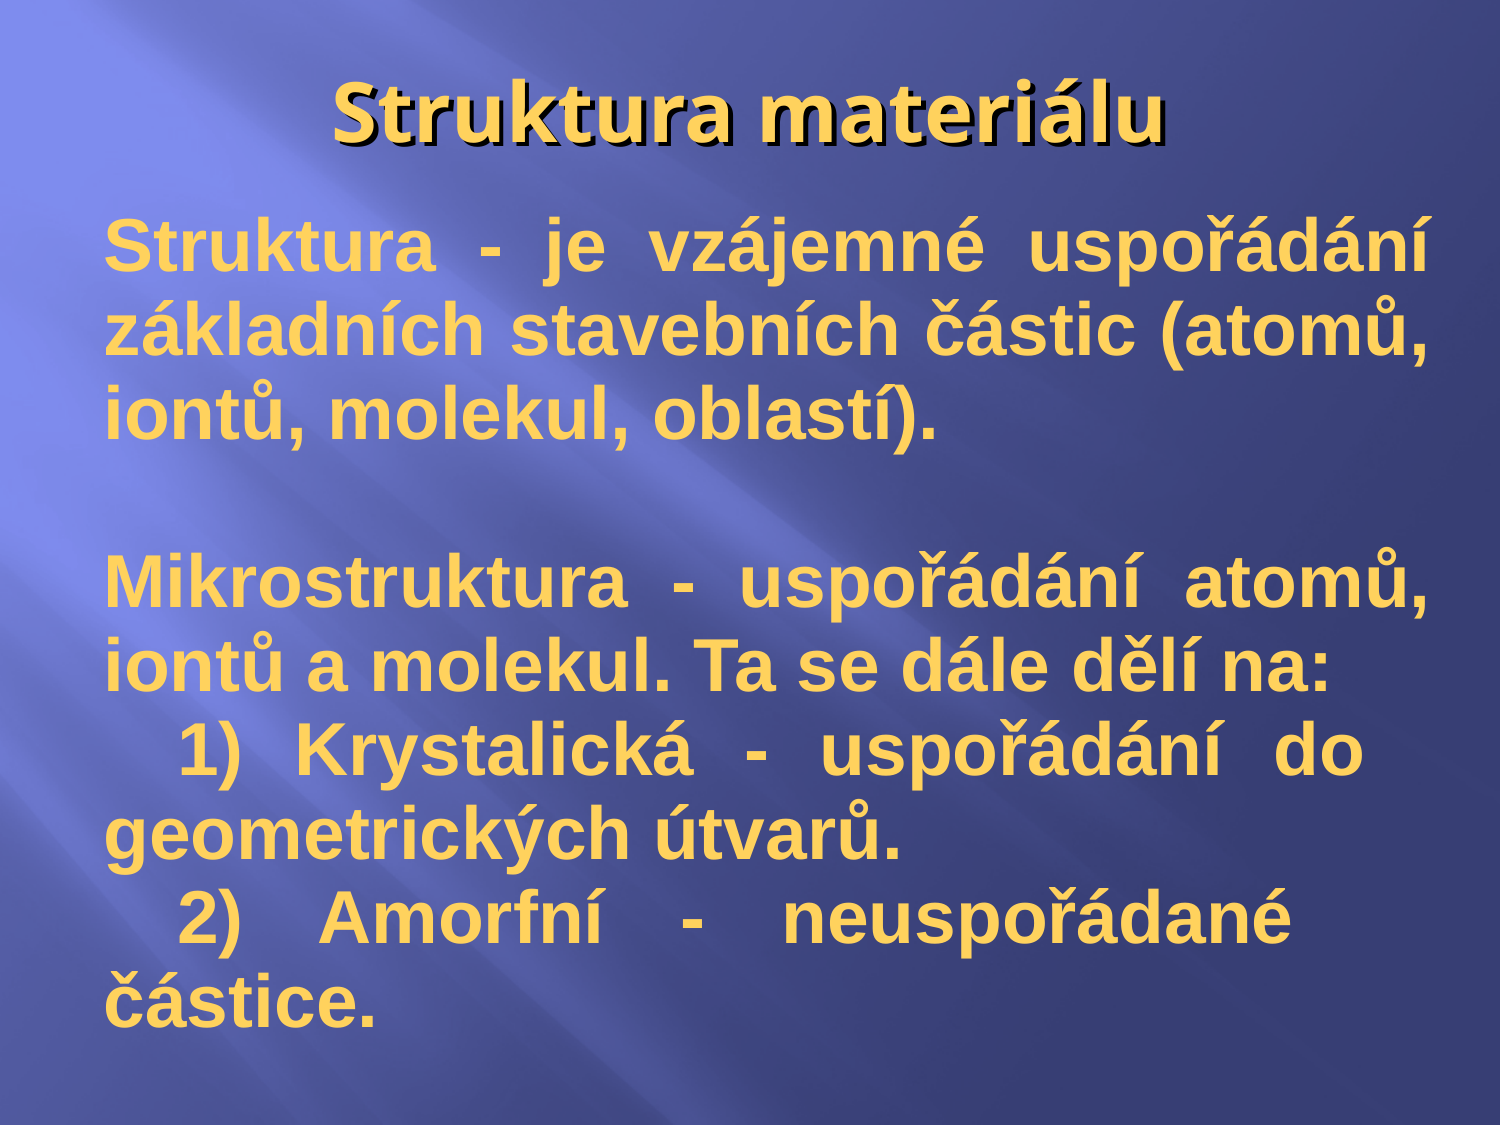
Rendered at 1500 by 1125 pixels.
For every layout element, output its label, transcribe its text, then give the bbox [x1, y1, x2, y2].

picture [0, 0, 1500, 1125]
text_box Struktura - je vzájemné uspořádání základních stavebních částic (atomů, iontů, molekul, oblastí). Mikrostruktura - uspořádání atomů, iontů a molekul. Ta se dále dělí na: 1) Krystalická - uspořádání do geometrických útvarů. 2) Amorfní - neuspořádané částice. [88, 196, 1447, 1047]
title Struktura materiálu [75, 45, 1426, 173]
